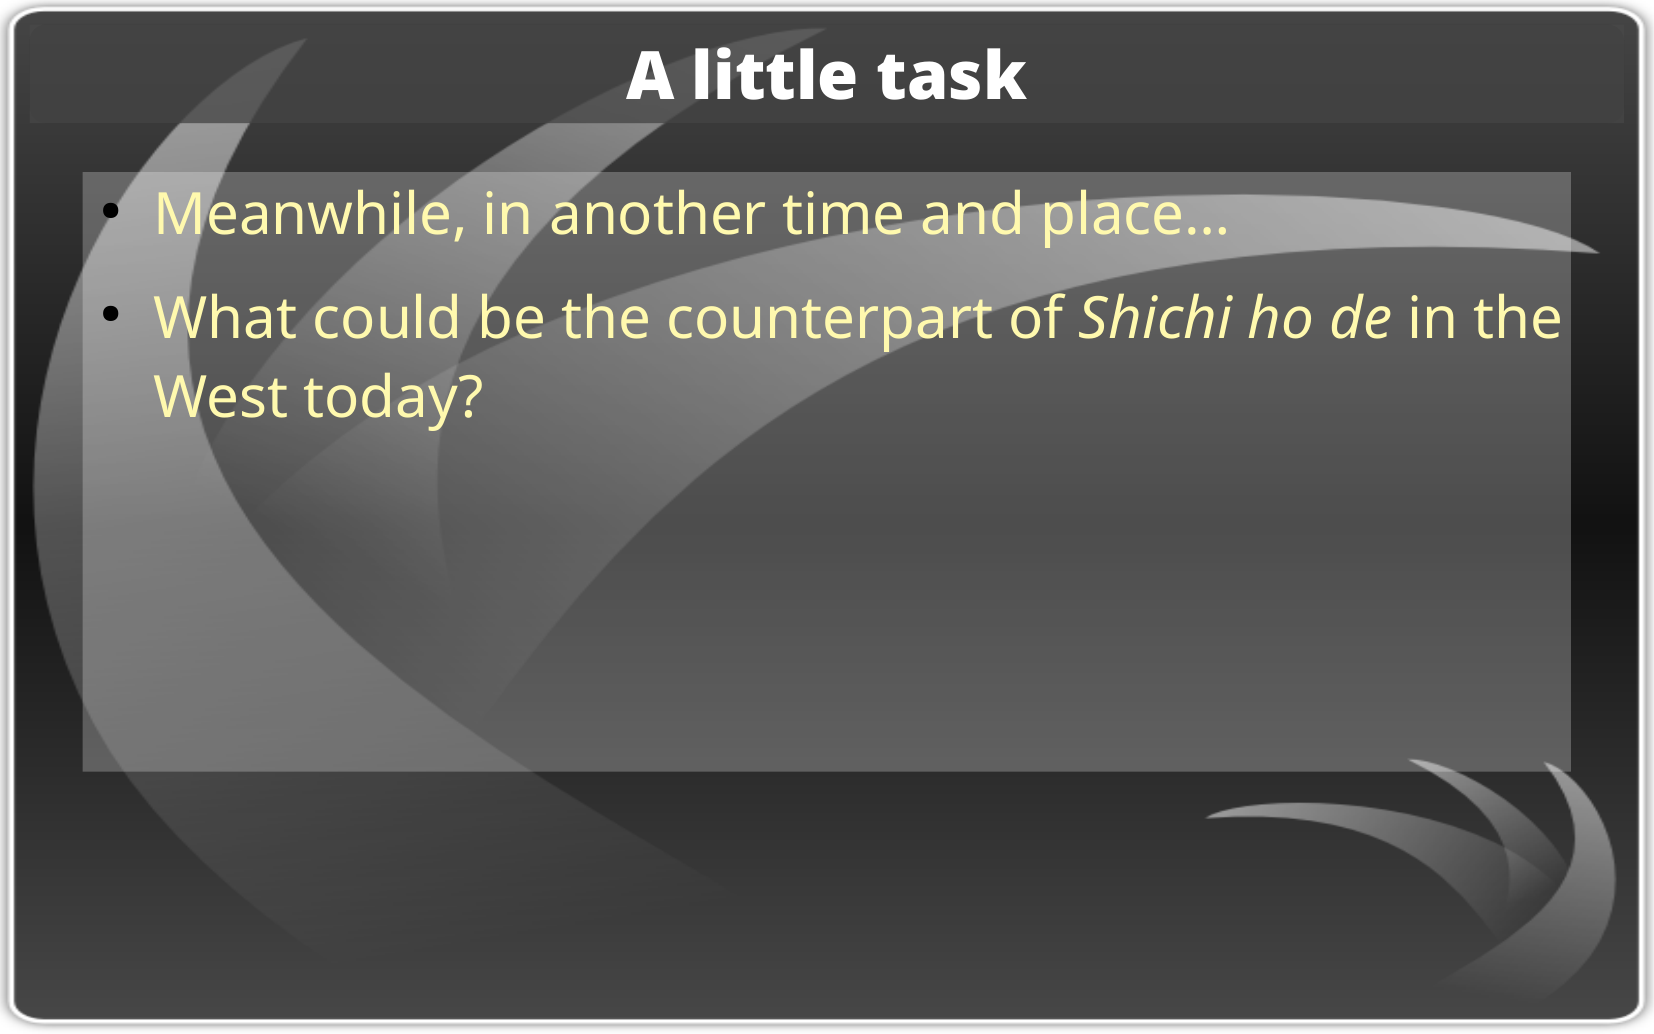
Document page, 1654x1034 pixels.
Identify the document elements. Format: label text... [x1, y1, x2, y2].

title A little task [29, 24, 1625, 124]
picture [0, 0, 1654, 1034]
list Meanwhile, in another time and place… What could be the counterpart of Shichi ho de in the West today? [82, 172, 1571, 772]
